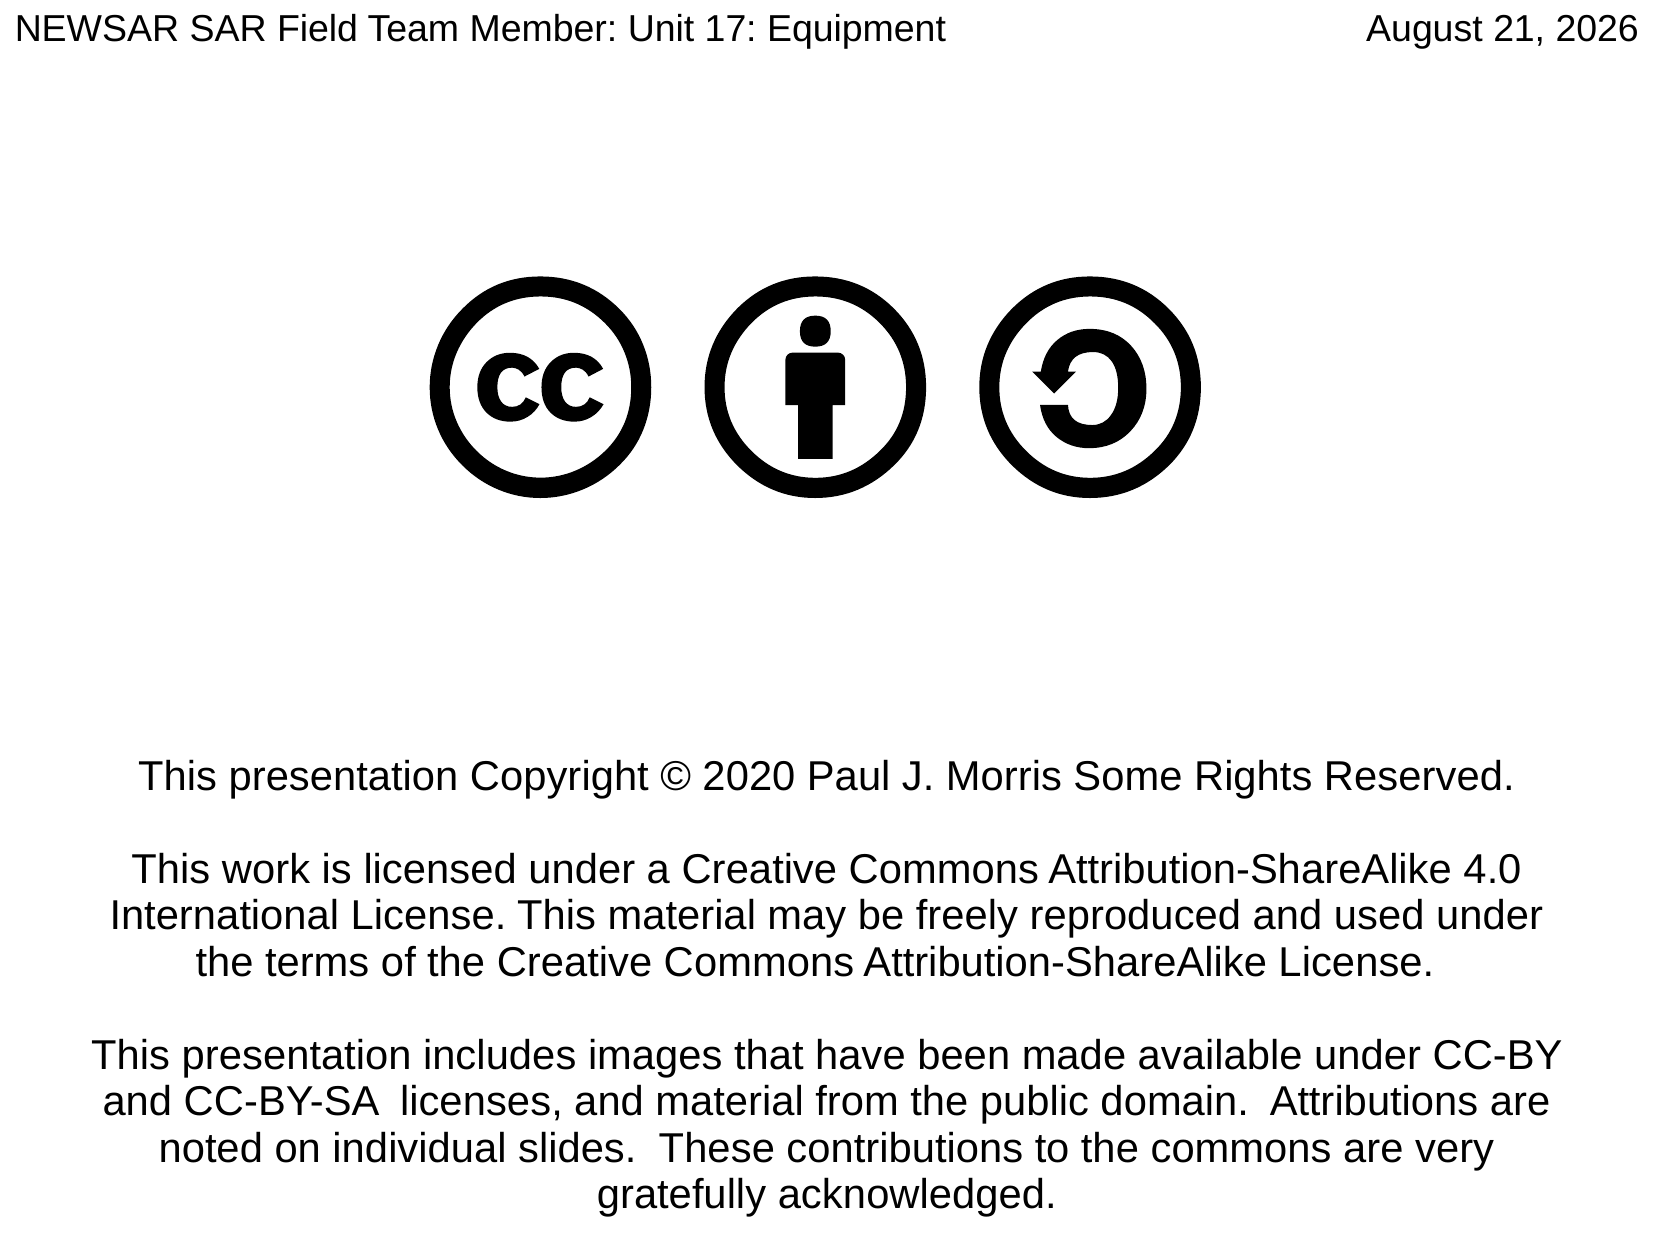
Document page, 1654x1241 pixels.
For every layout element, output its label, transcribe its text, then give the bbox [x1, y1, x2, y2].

text_box This presentation Copyright © 2020 Paul J. Morris Some Rights Reserved. This work is licensed under a Creative Commons Attribution-ShareAlike 4.0 International License. This material may be freely reproduced and used under the terms of the Creative Commons Attribution-ShareAlike License. This presentation includes images that have been made available under CC-BY and CC-BY-SA licenses, and material from the public domain. Attributions are noted on individual slides. These contributions to the commons are very gratefully acknowledged. [82, 739, 1571, 1231]
picture [427, 274, 653, 500]
picture [702, 274, 928, 500]
picture [977, 274, 1203, 500]
text_box NEWSAR SAR Field Team Member: Unit 17: Equipment [0, 0, 962, 57]
text_box February 29, 2020 [1166, 0, 1654, 57]
